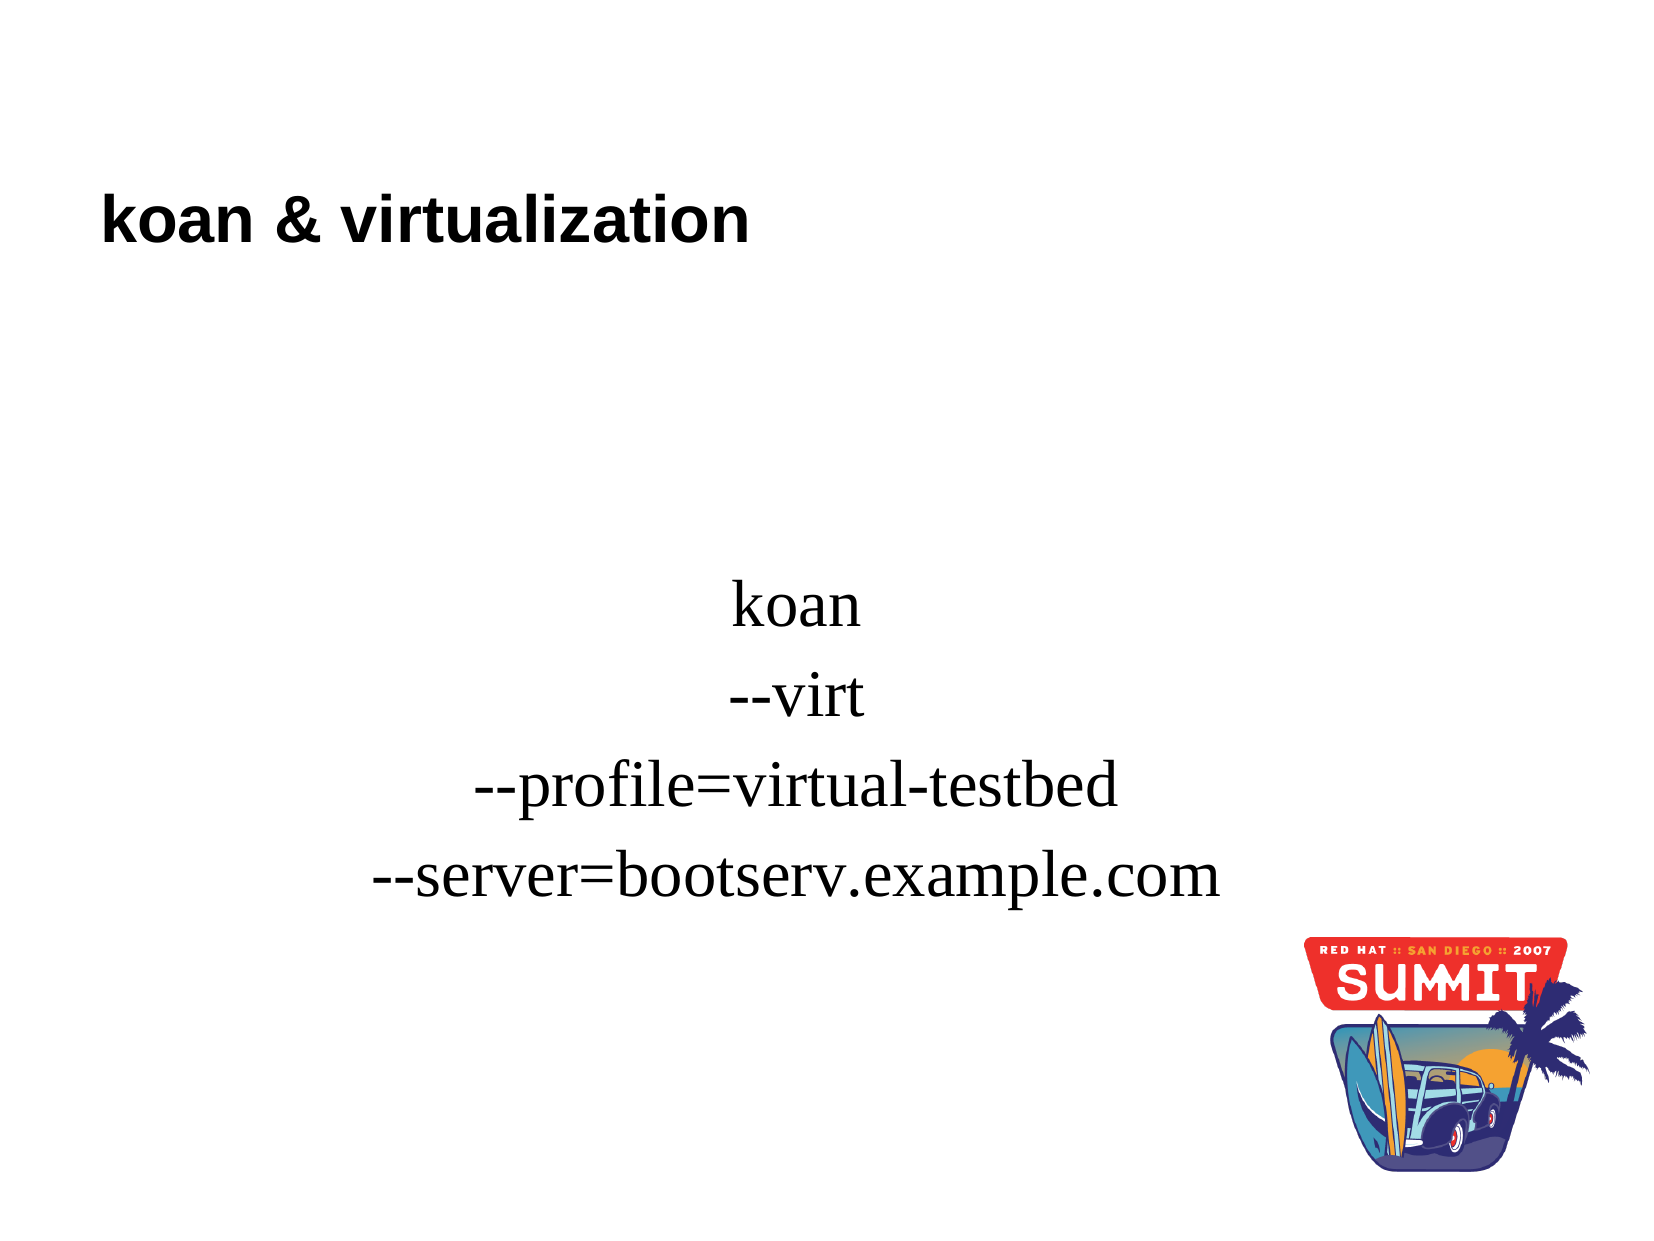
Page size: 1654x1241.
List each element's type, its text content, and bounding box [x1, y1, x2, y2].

subtitle koan --virt --profile=virtual-testbed --server=bootserv.example.com [94, 304, 1500, 1174]
picture [1500, 937, 1590, 1172]
title koan & virtualization [100, 164, 1506, 275]
